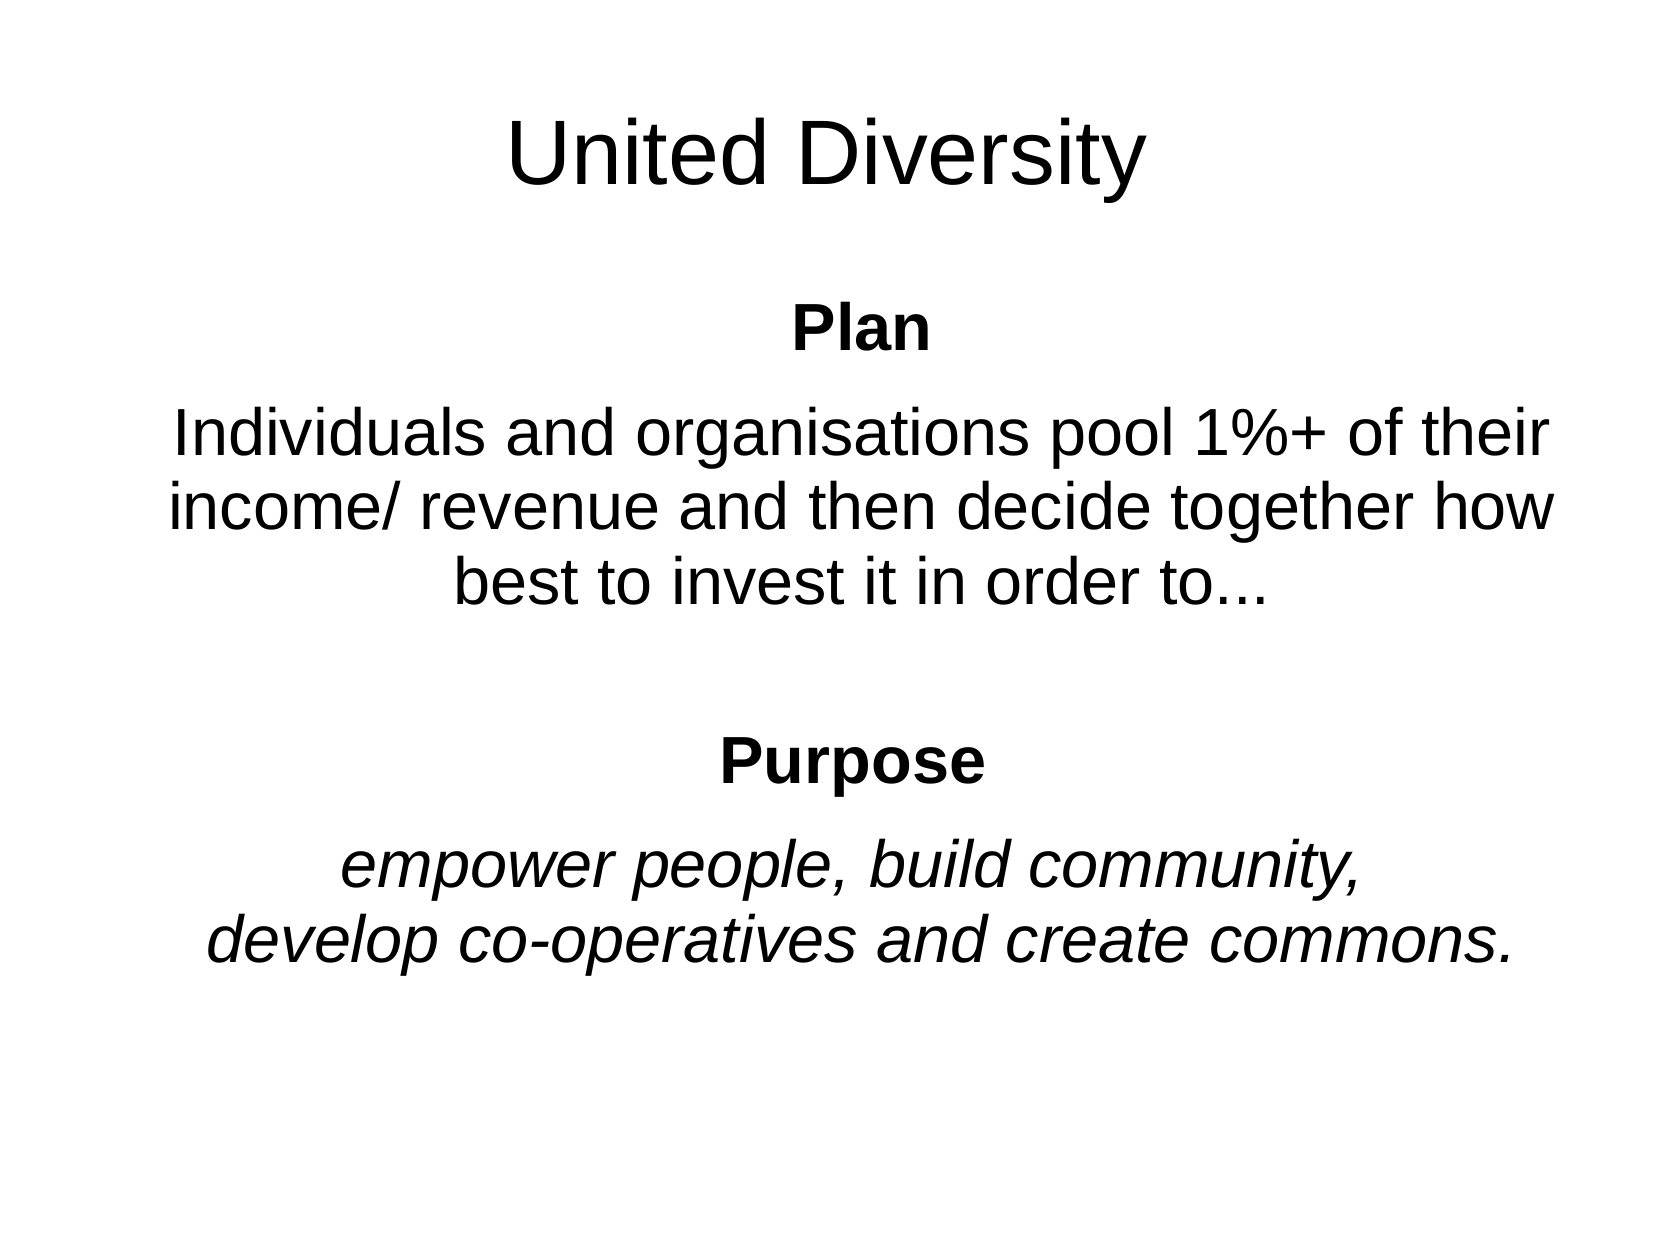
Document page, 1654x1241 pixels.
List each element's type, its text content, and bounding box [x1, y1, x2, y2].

title United Diversity [82, 49, 1571, 257]
list Plan Individuals and organisations pool 1%+ of their income/ revenue and then decide together how best to invest it in order to... Purpose empower people, build community, develop co-operatives and create commons. [82, 290, 1571, 1010]
